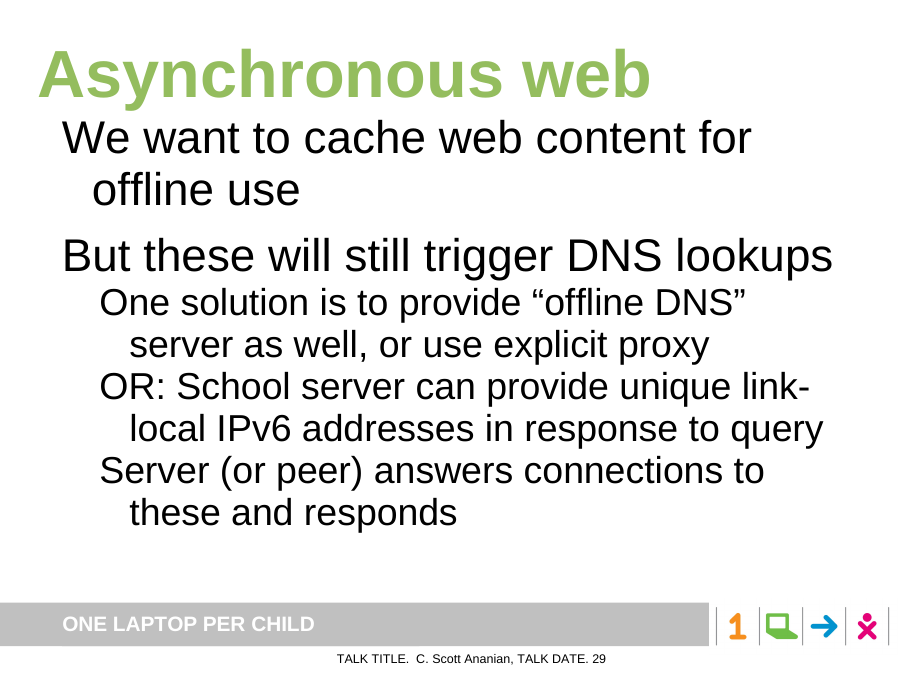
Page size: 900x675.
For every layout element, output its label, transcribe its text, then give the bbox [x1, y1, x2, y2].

picture [844, 598, 898, 655]
list We want to cache web content for offline use But these will still trigger DNS lookups One solution is to provide “offline DNS” server as well, or use explicit proxy OR: School server can provide unique link-local IPv6 addresses in response to query Server (or peer) answers connections to these and responds [61, 112, 844, 675]
title Asynchronous web [37, 37, 856, 211]
